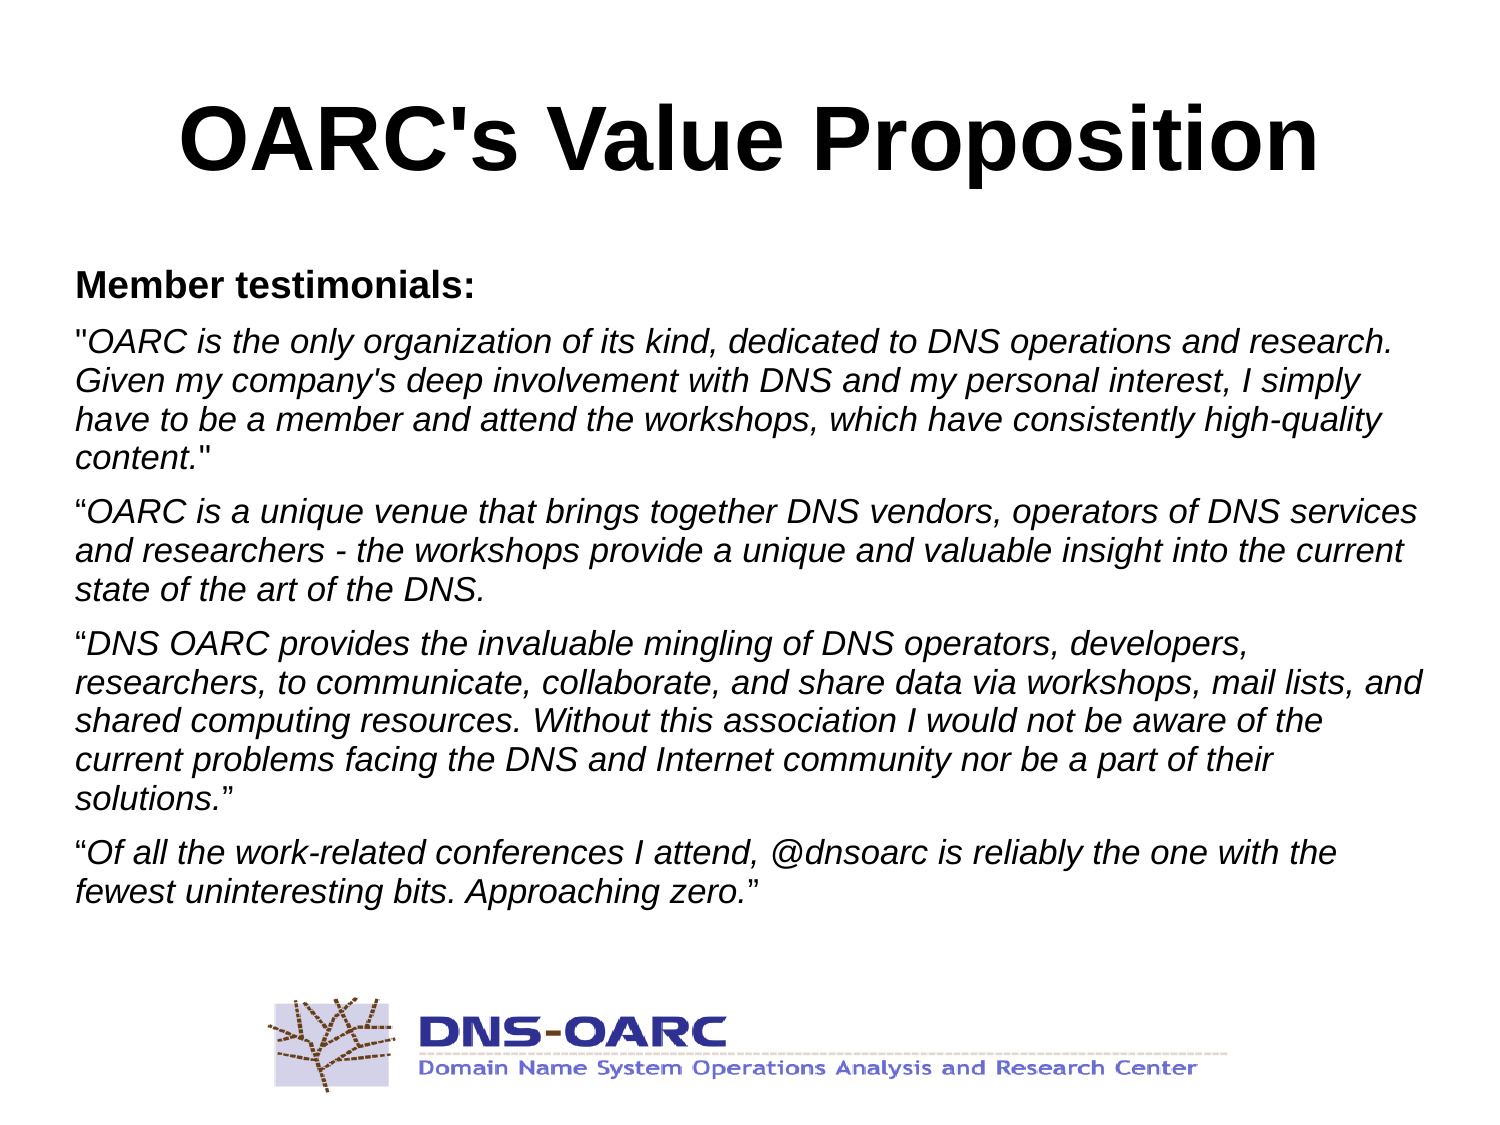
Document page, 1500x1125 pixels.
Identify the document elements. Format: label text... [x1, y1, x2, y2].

title OARC's Value Proposition [75, 44, 1425, 233]
picture [214, 991, 1259, 1099]
list Member testimonials: "OARC is the only organization of its kind, dedicated to DNS operations and research. Given my company's deep involvement with DNS and my personal interest, I simply have to be a member and attend the workshops, which have consistently high-quality content." “OARC is a unique venue that brings together DNS vendors, operators of DNS services and researchers - the workshops provide a unique and valuable insight into the current state of the art of the DNS. “DNS OARC provides the invaluable mingling of DNS operators, developers, researchers, to communicate, collaborate, and share data via workshops, mail lists, and shared computing resources. Without this association I would not be aware of the current problems facing the DNS and Internet community nor be a part of their solutions.” “Of all the work-related conferences I attend, @dnsoarc is reliably the one with the fewest uninteresting bits. Approaching zero.” [75, 263, 1425, 916]
